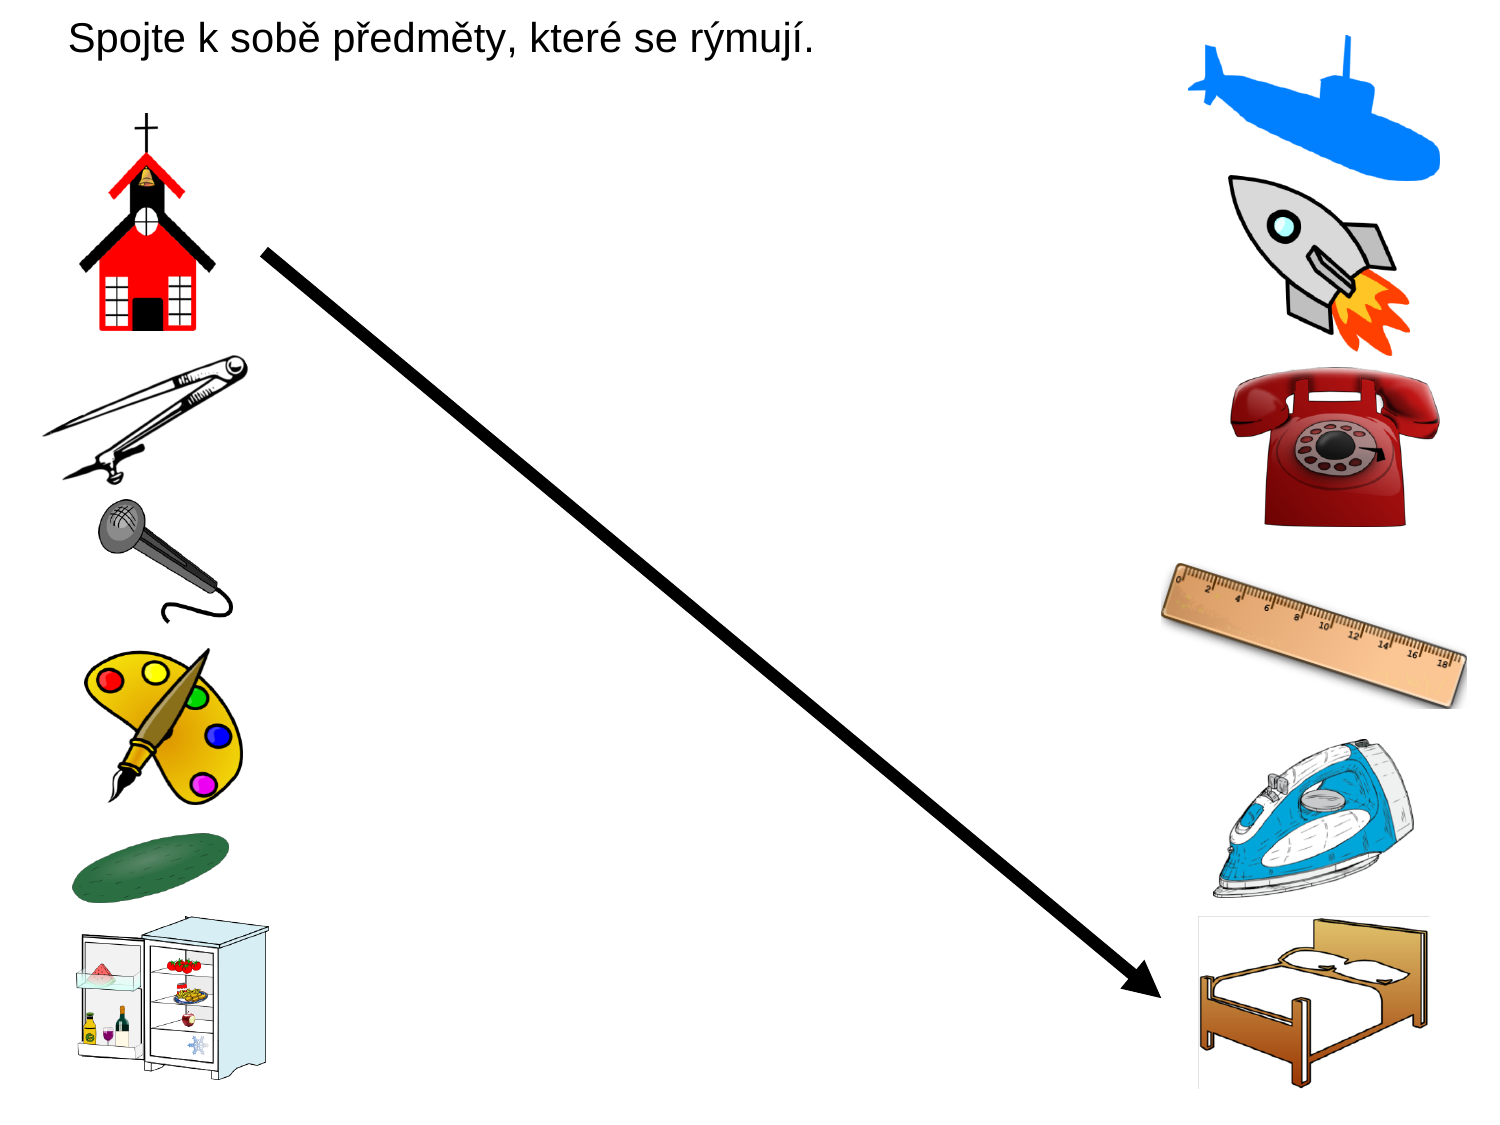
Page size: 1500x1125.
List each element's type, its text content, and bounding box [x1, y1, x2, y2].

picture [98, 499, 233, 624]
picture [72, 833, 229, 903]
text_box Spojte k sobě předměty, které se rýmují. [53, 2, 831, 69]
picture [84, 648, 243, 805]
picture [1188, 35, 1440, 356]
picture [1227, 367, 1440, 527]
picture [1198, 916, 1429, 1089]
picture [40, 340, 269, 505]
picture [76, 916, 269, 1080]
picture [1213, 739, 1414, 898]
picture [11, 113, 216, 331]
picture [1161, 563, 1467, 709]
